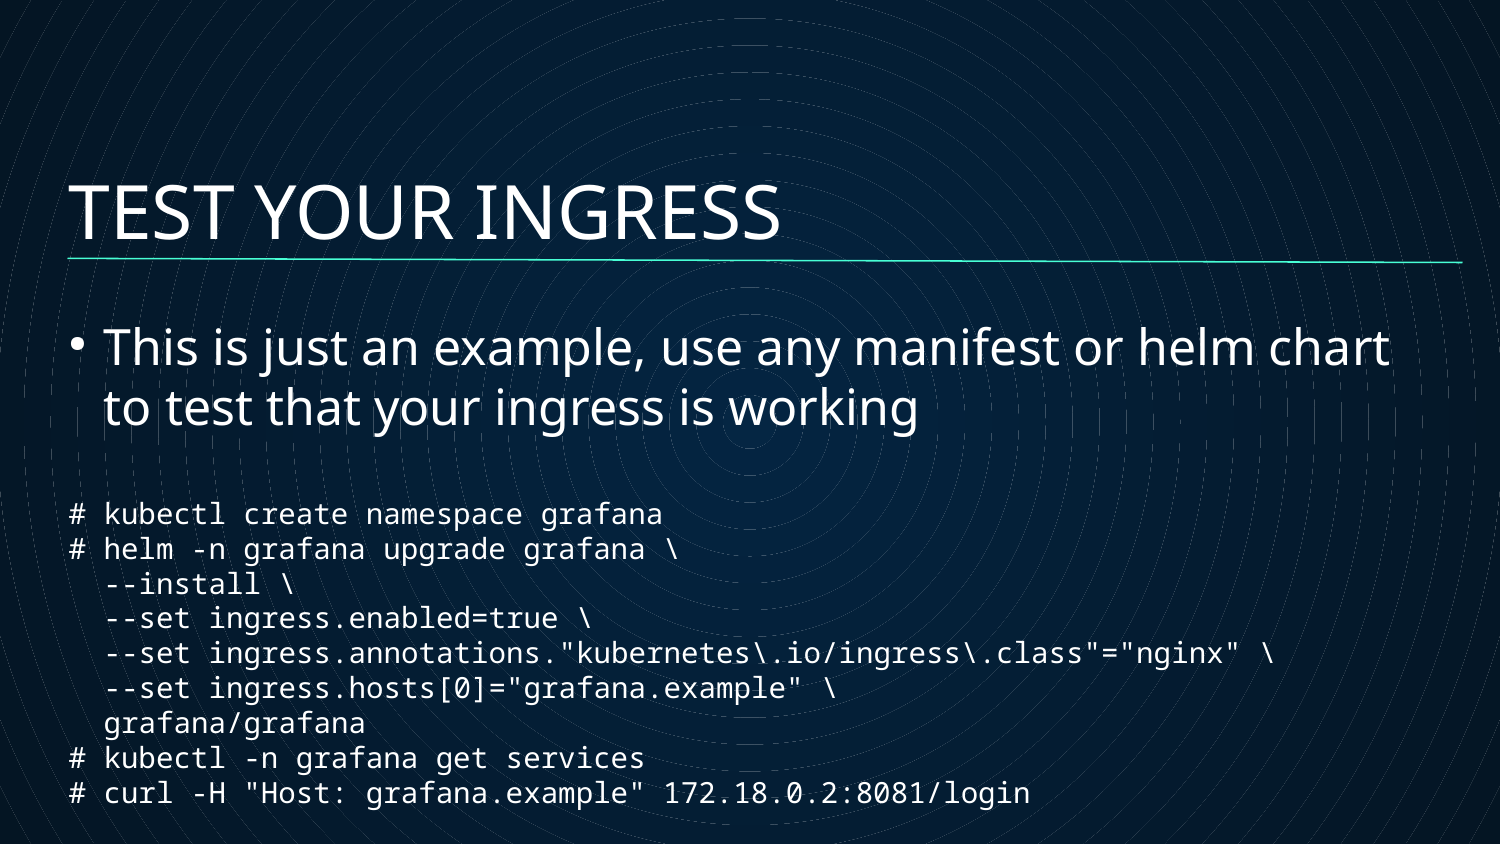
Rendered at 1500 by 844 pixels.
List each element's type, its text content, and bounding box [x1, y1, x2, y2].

title TEST YOUR INGRESS [53, 170, 1500, 270]
subtitle This is just an example, use any manifest or helm chart to test that your ingress is working # kubectl create namespace grafana # helm -n grafana upgrade grafana \ --install \ --set ingress.enabled=true \ --set ingress.annotations."kubernetes\.io/ingress\.class"="nginx" \ --set ingress.hosts[0]="grafana.example" \ grafana/grafana # kubectl -n grafana get services # curl -H "Host: grafana.example" 172.18.0.2:8081/login [53, 300, 1463, 751]
